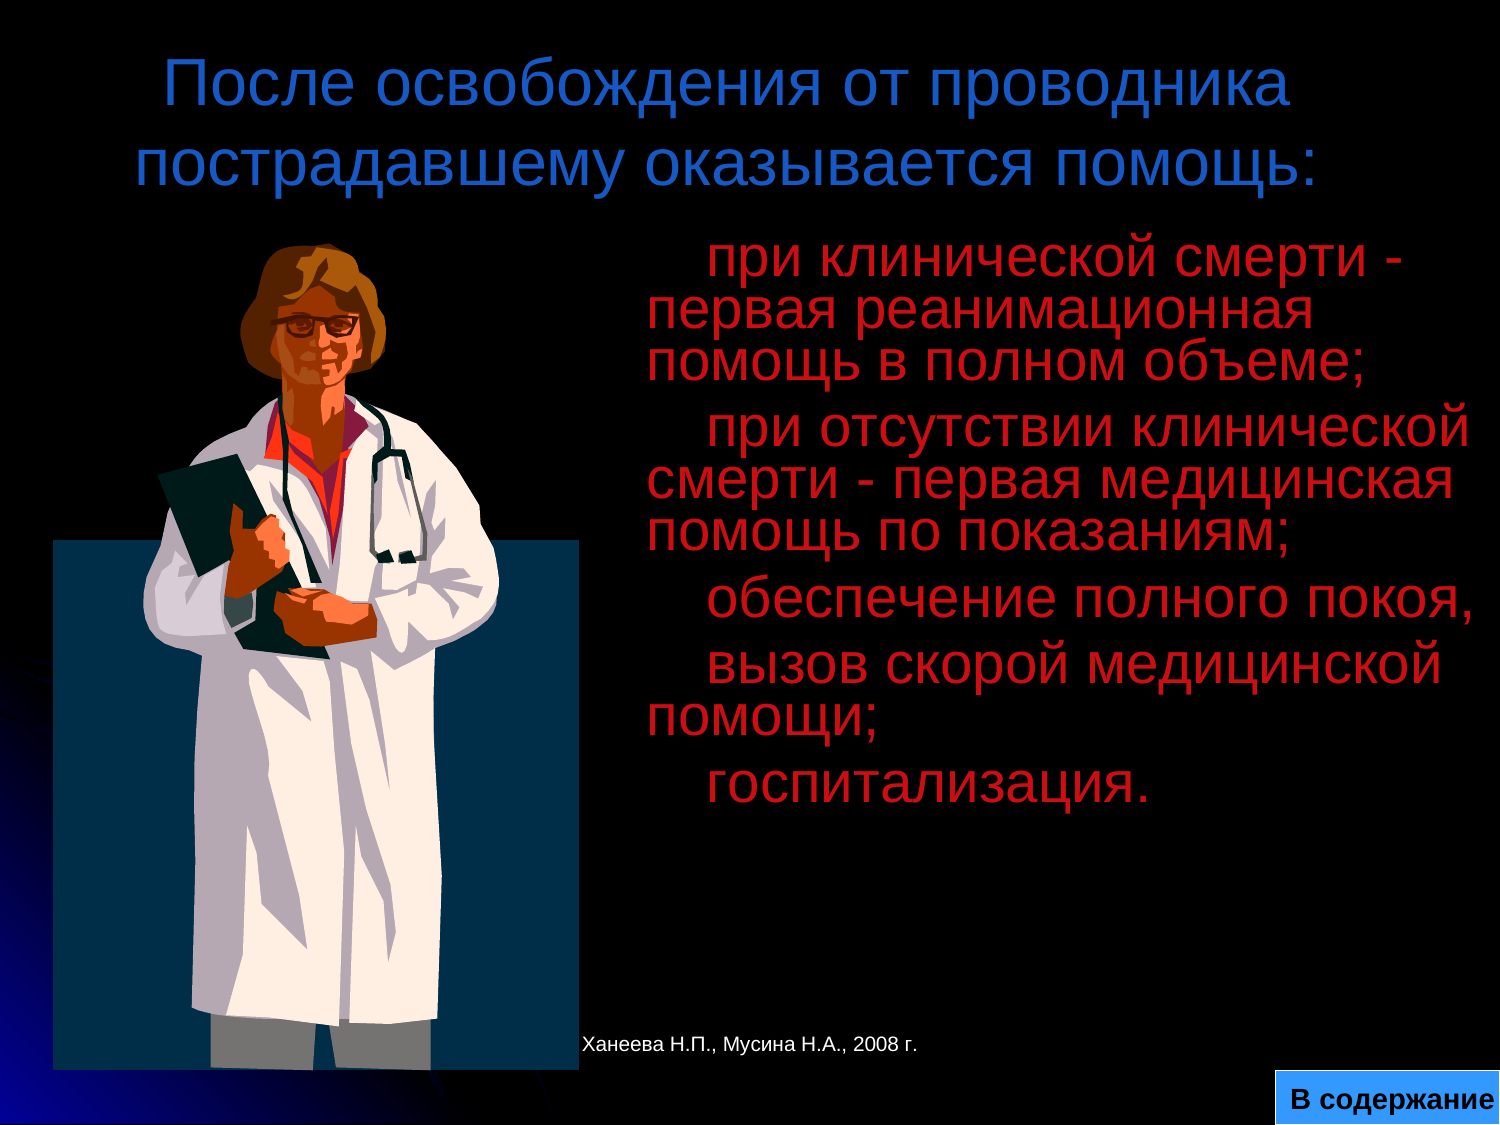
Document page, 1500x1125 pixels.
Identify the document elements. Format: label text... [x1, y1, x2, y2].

picture [53, 243, 580, 1071]
text_box После освобождения от проводника пострадавшему оказывается помощь: [24, 30, 1430, 207]
text_box В содержание [1275, 1070, 1500, 1125]
list при клинической смерти - первая реанимационная помощь в полном объеме; при отсутствии клинической смерти - первая медицинская помощь по показаниям; обеспечение полного покоя, вызов скорой медицинской помощи; госпитализация. [631, 160, 1500, 1000]
